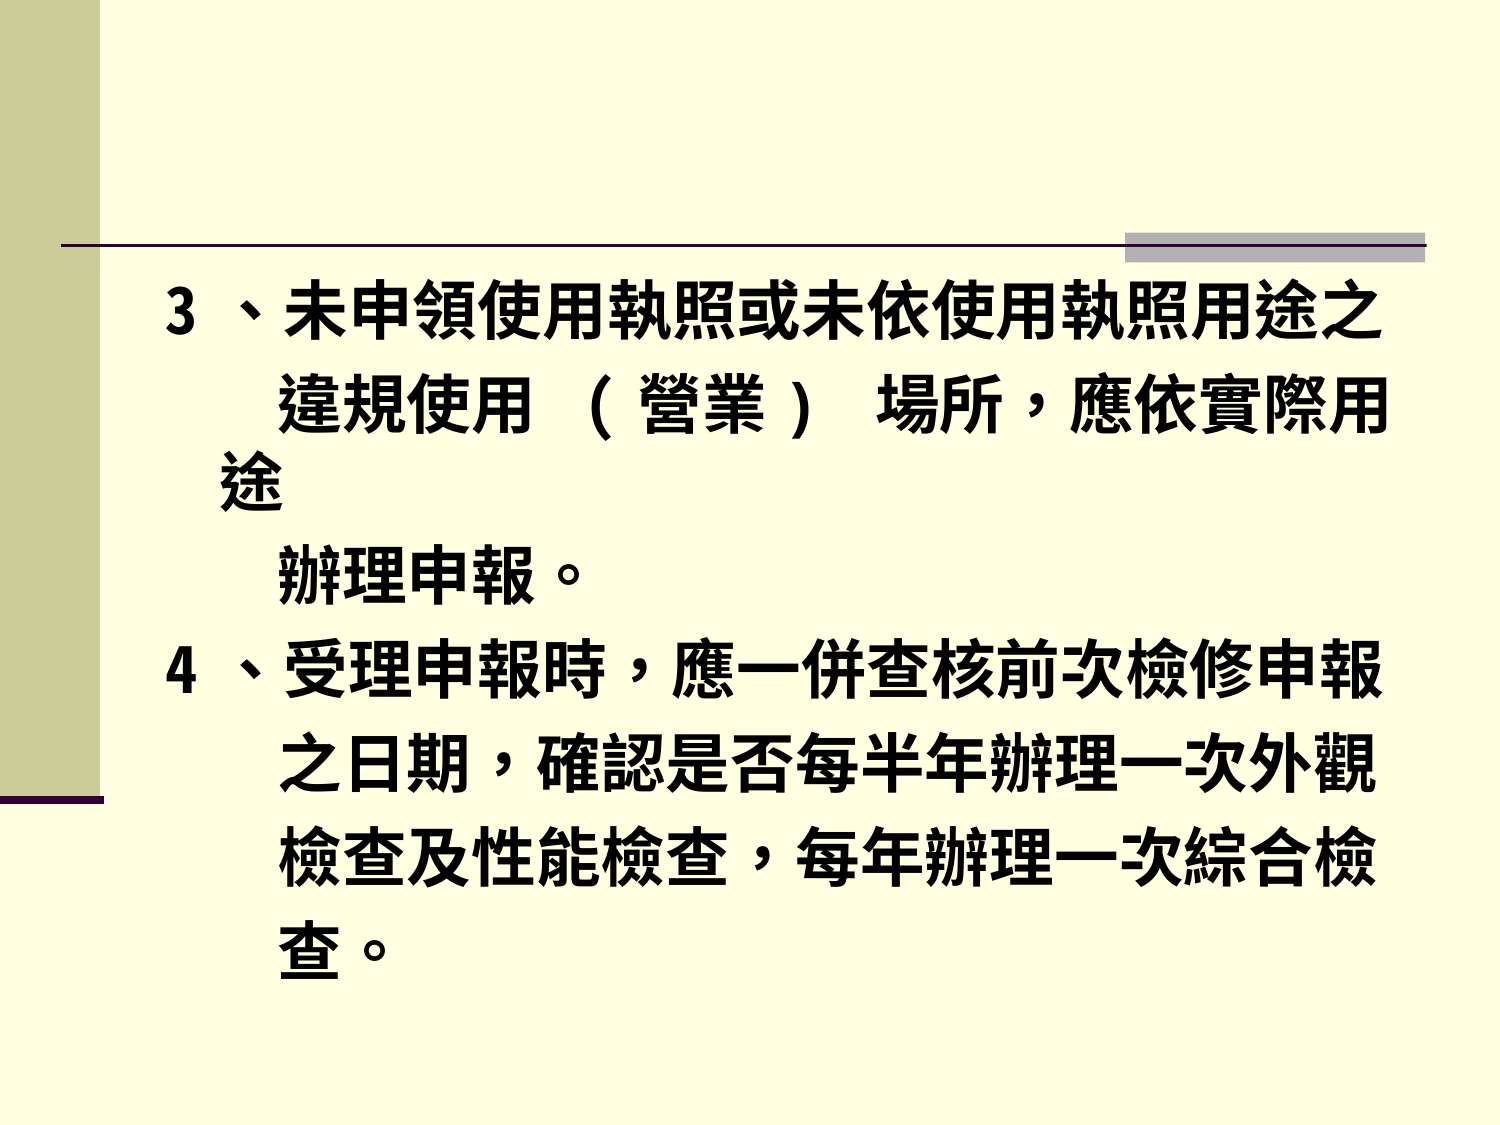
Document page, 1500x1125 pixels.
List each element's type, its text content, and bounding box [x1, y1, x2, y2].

list 3、未申領使用執照或未依使用執照用途之 違規使用 (營業) 場所，應依實際用途 辦理申報。 4、受理申報時，應一併查核前次檢修申報 之日期，確認是否每半年辦理一次外觀 檢查及性能檢查，每年辦理一次綜合檢 查。 [150, 262, 1426, 1006]
